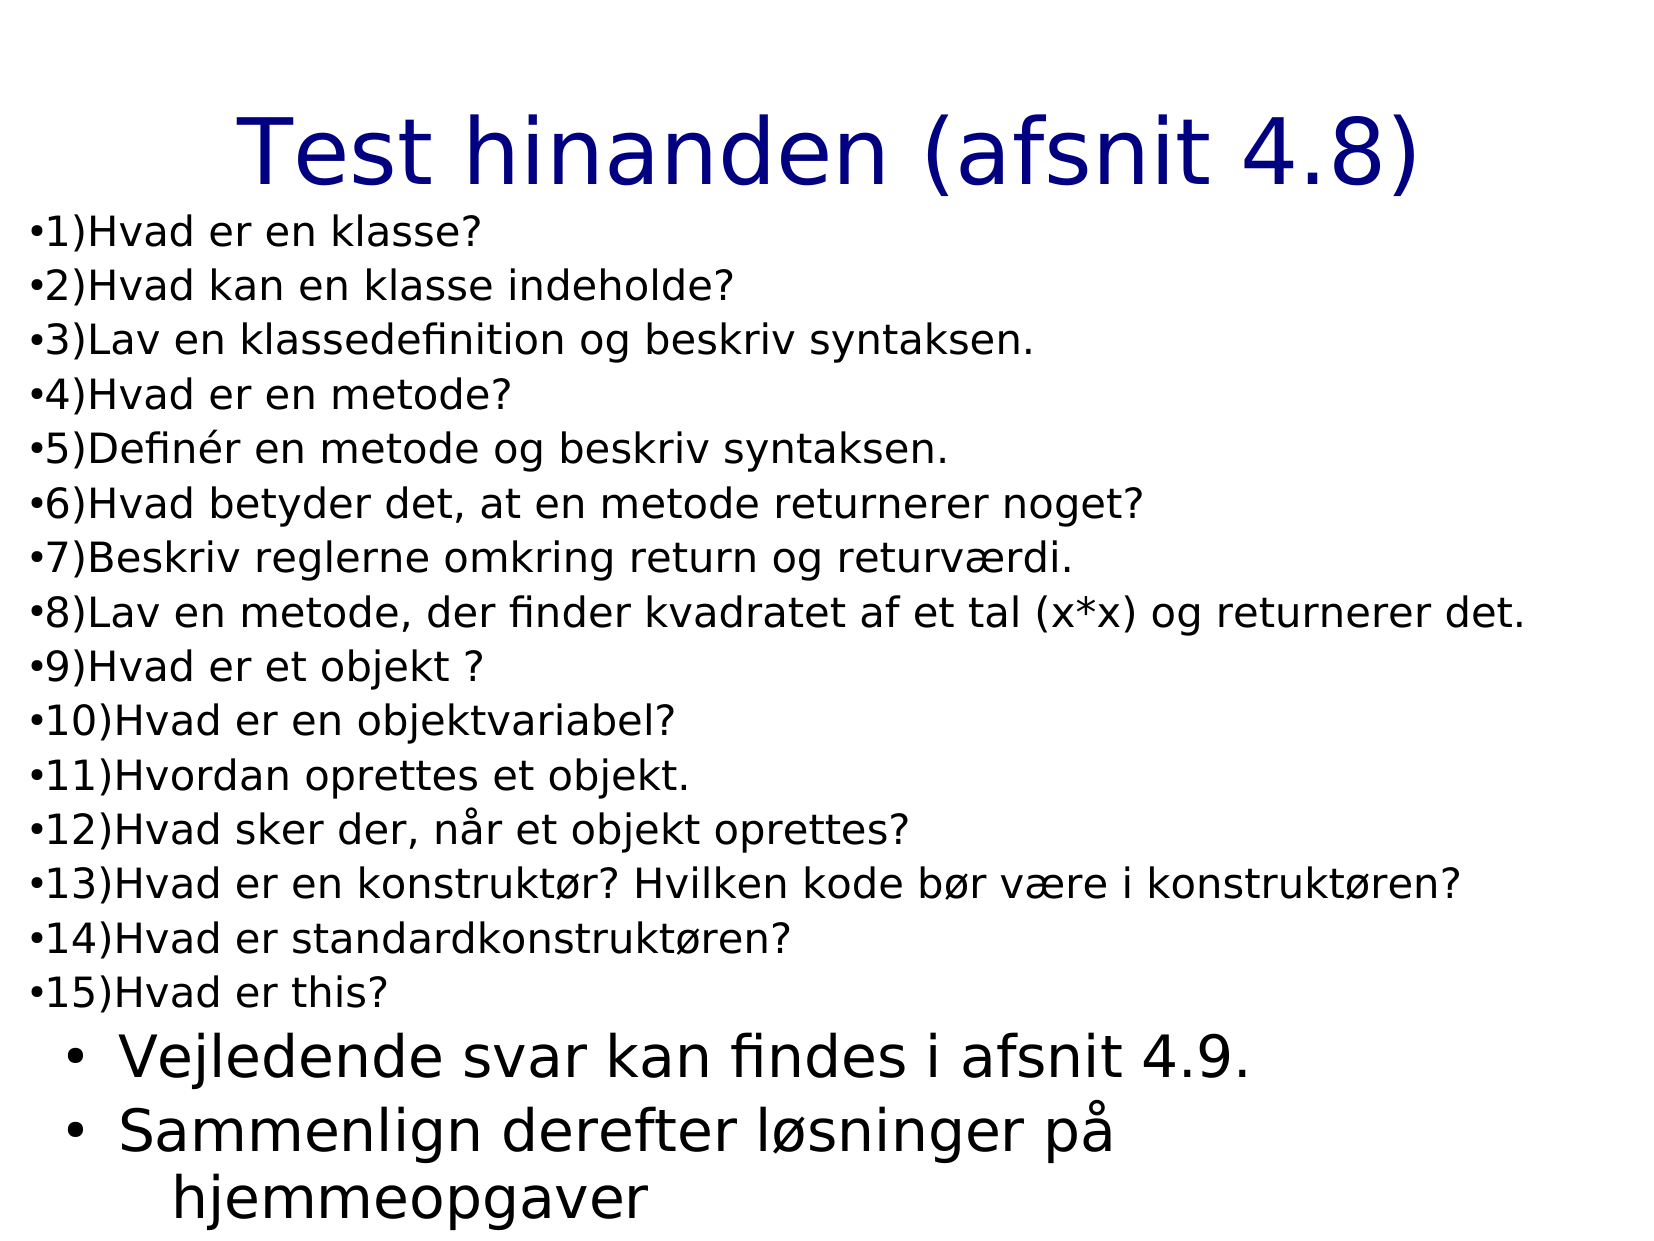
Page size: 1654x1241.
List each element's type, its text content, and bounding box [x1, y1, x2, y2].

list 1)Hvad er en klasse? 2)Hvad kan en klasse indeholde? 3)Lav en klassedefinition og beskriv syntaksen. 4)Hvad er en metode? 5)Definér en metode og beskriv syntaksen. 6)Hvad betyder det, at en metode returnerer noget? 7)Beskriv reglerne omkring return og returværdi. 8)Lav en metode, der finder kvadratet af et tal (x*x) og returnerer det. 9)Hvad er et objekt ? 10)Hvad er en objektvariabel? 11)Hvordan oprettes et objekt. 12)Hvad sker der, når et objekt oprettes? 13)Hvad er en konstruktør? Hvilken kode bør være i konstruktøren? 14)Hvad er standardkonstruktøren? 15)Hvad er this? Vejledende svar kan findes i afsnit 4.9. Sammenlign derefter løsninger på hjemmeopgaver Løs derefter opgave 4.10.2 [29, 207, 1591, 1239]
title Test hinanden (afsnit 4.8) [30, 49, 1620, 257]
